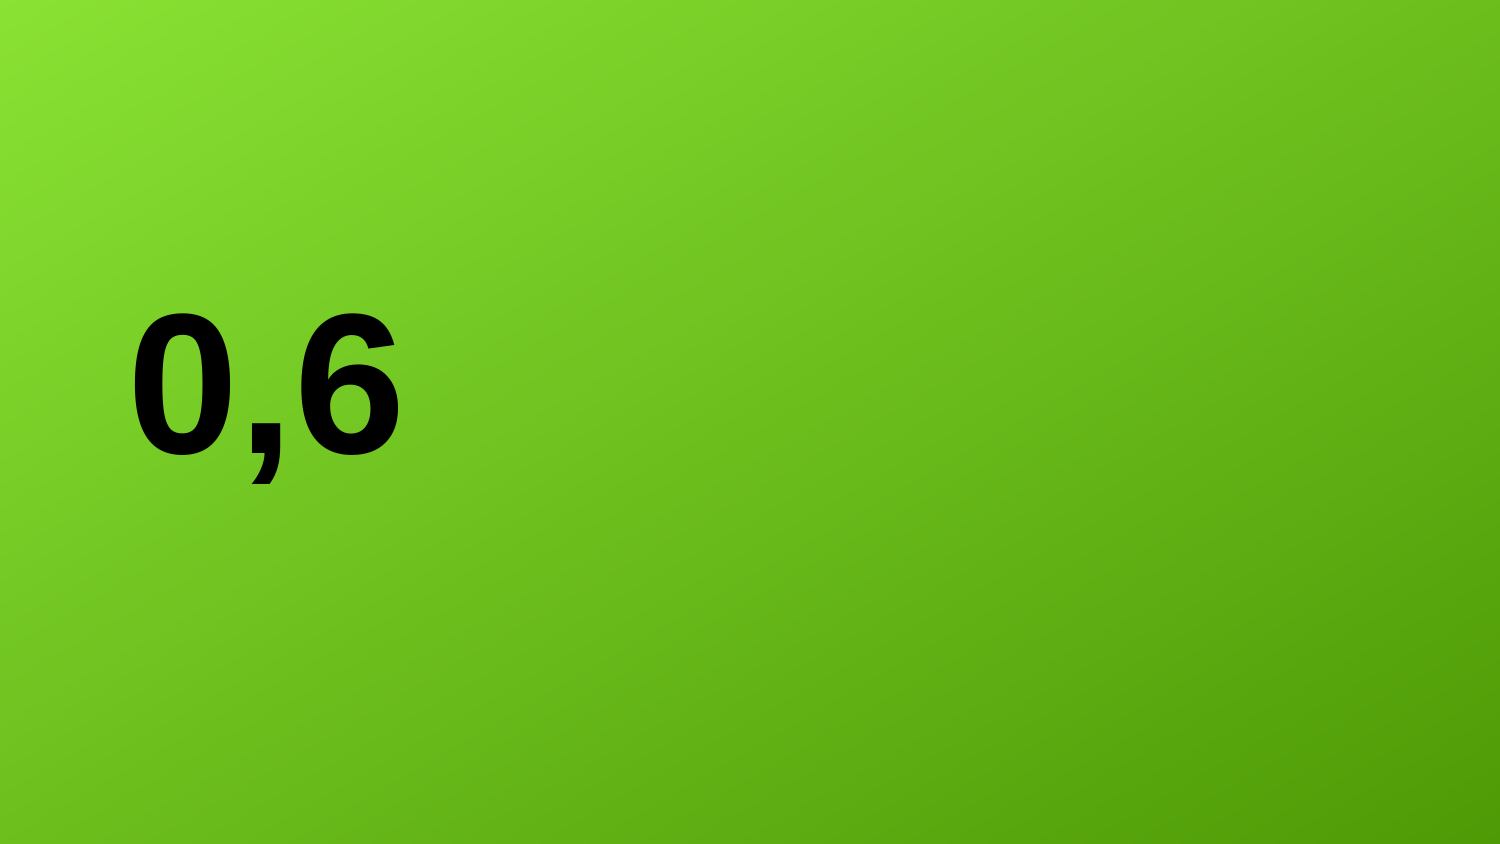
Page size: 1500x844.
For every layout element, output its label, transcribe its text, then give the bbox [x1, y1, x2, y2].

title 0,6 [112, 318, 1388, 509]
